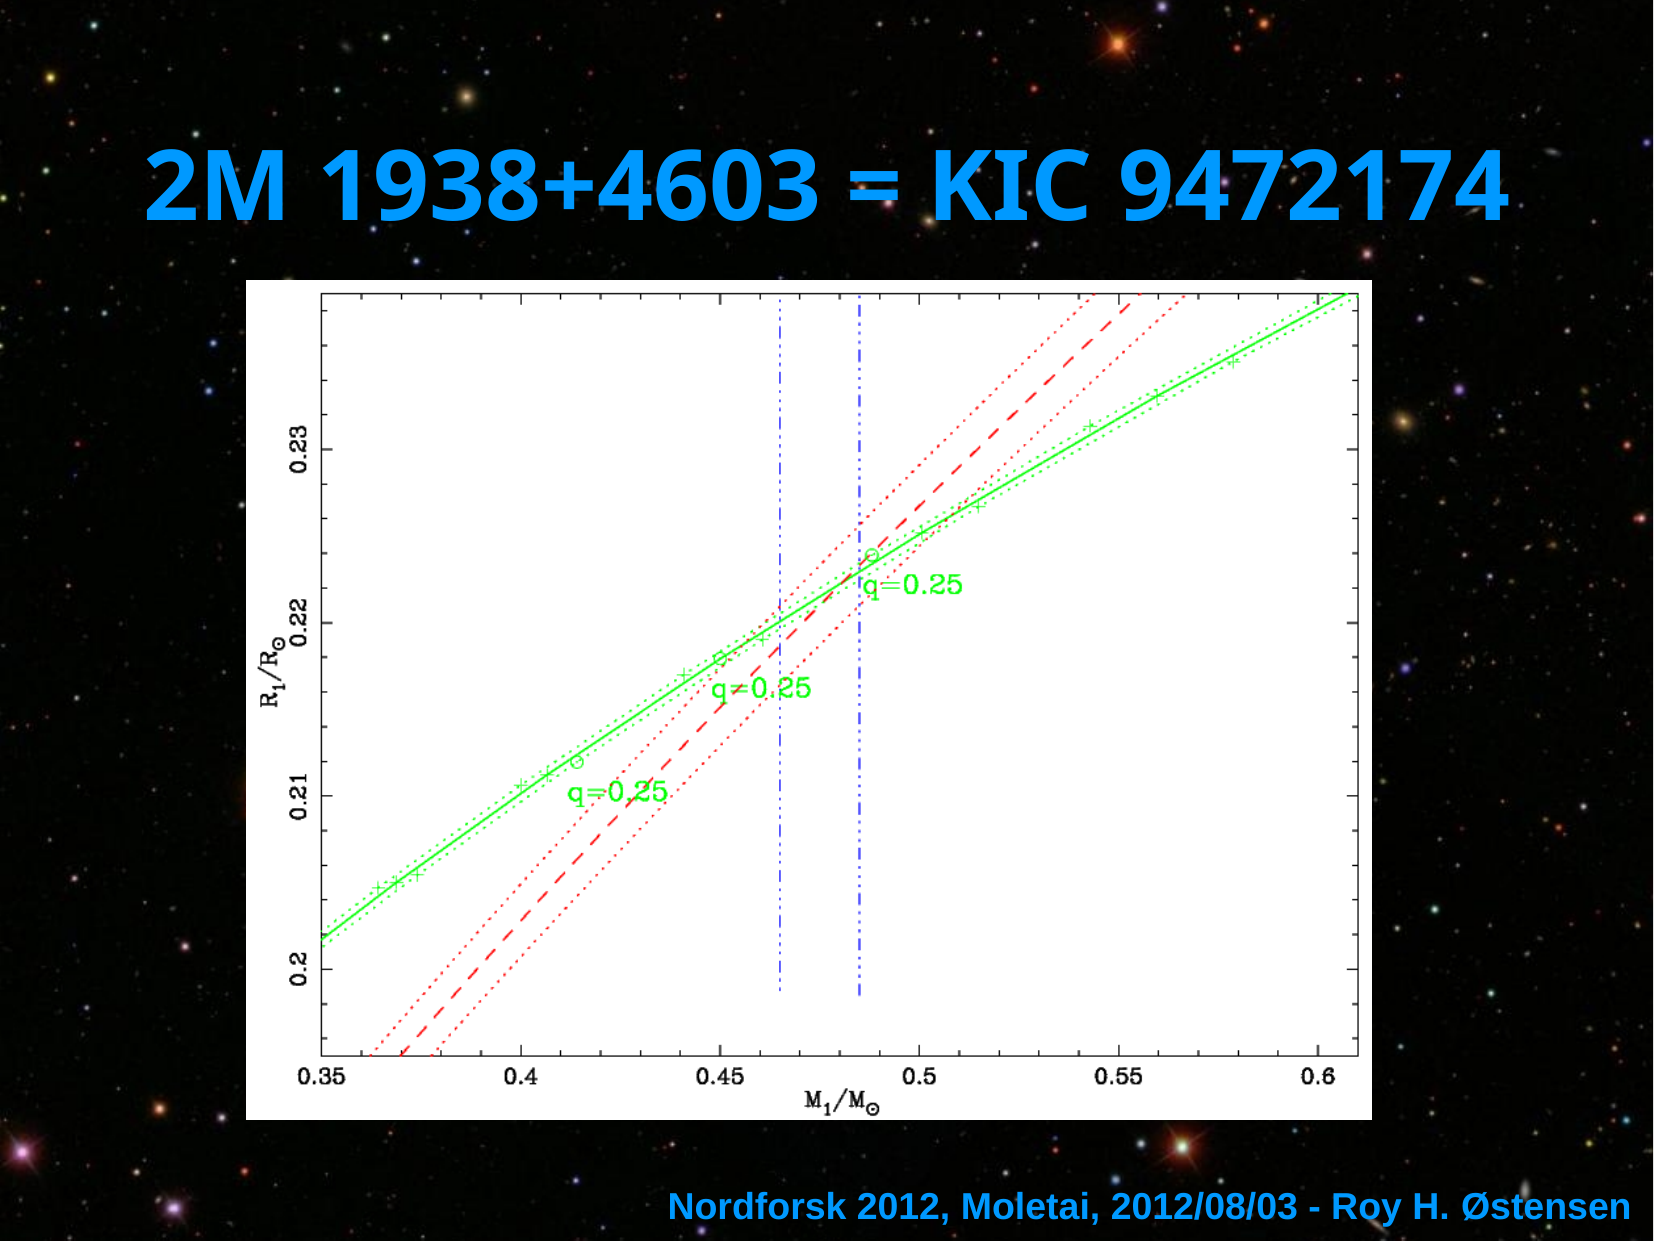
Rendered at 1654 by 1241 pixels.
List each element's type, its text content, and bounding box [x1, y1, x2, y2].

picture [0, 0, 1654, 1241]
title 2M 1938+4603 = KIC 9472174 [121, 79, 1534, 287]
